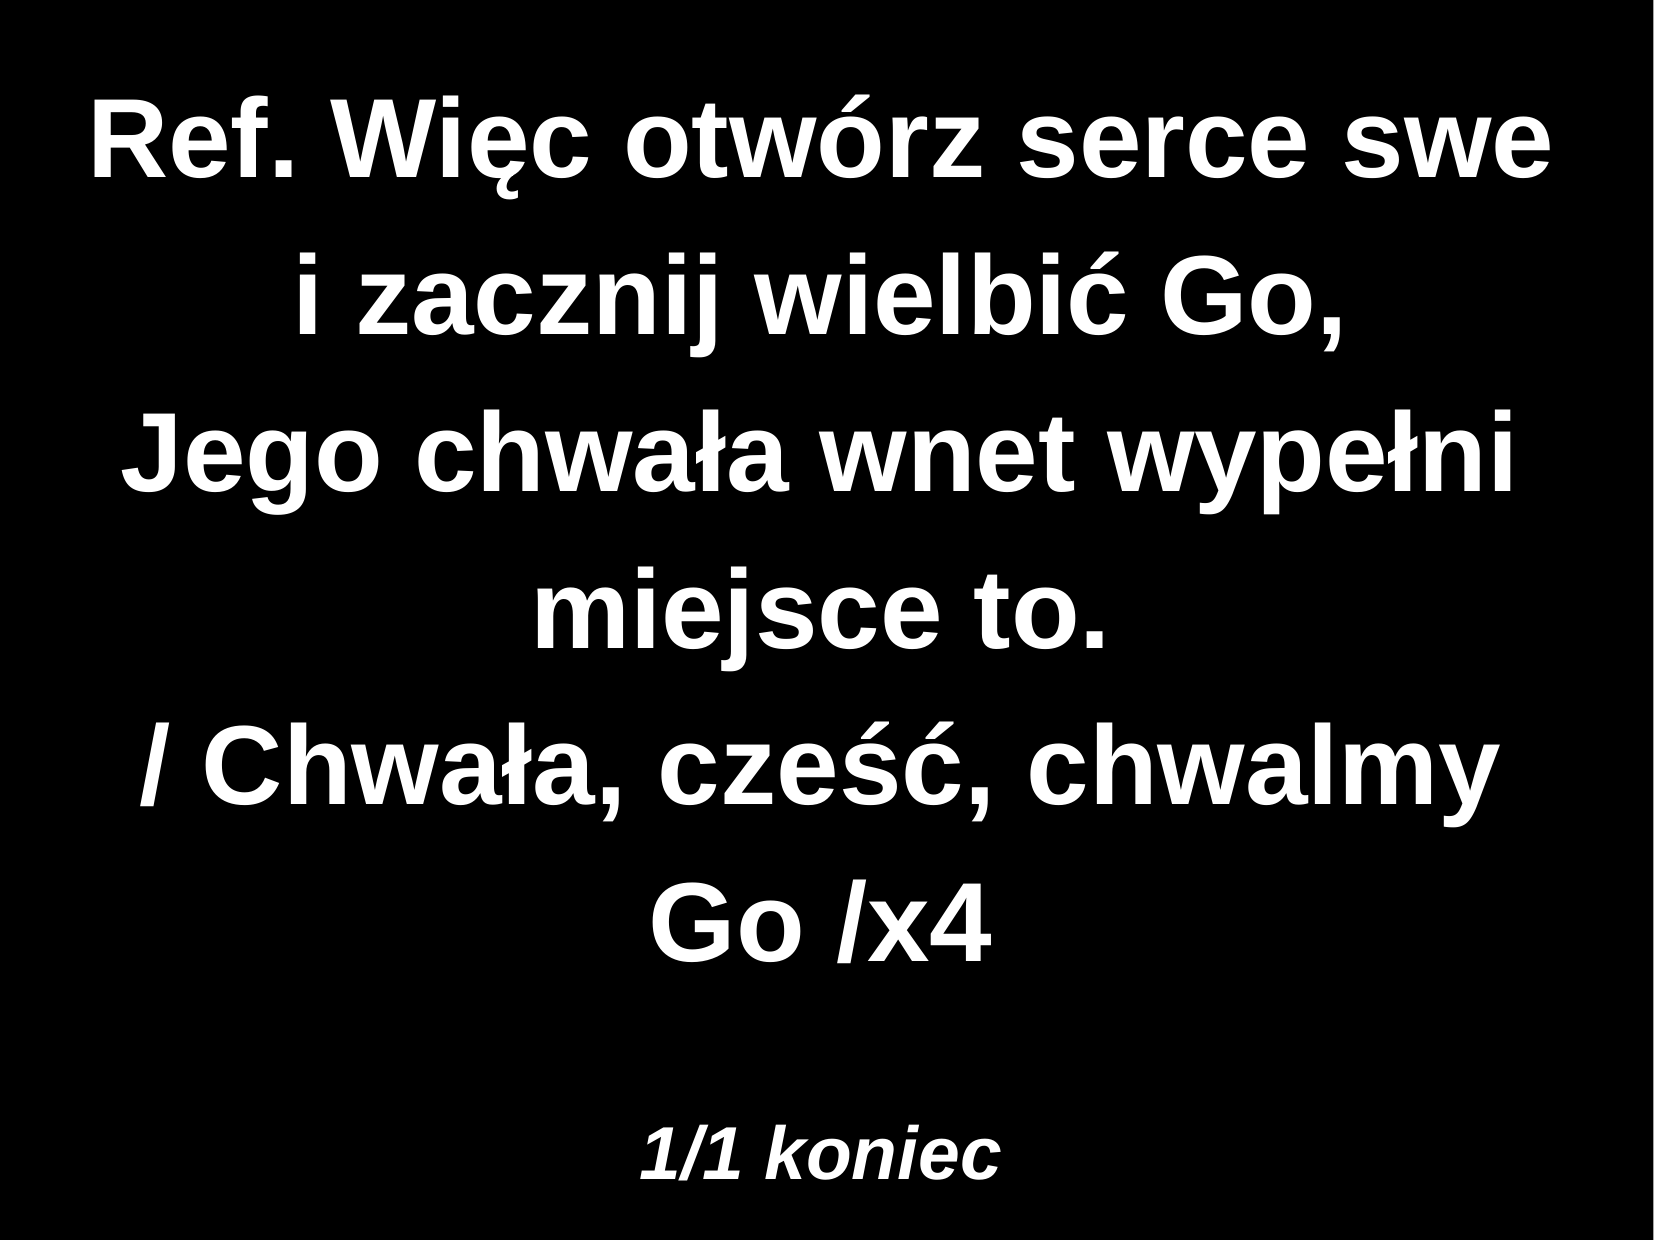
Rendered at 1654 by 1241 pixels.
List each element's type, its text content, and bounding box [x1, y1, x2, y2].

subtitle Ref. Więc otwórz serce swe i zacznij wielbić Go, Jego chwała wnet wypełni miejsce to. / Chwała, cześć, chwalmy Go /x4 1/1 koniec [0, 0, 1642, 1241]
